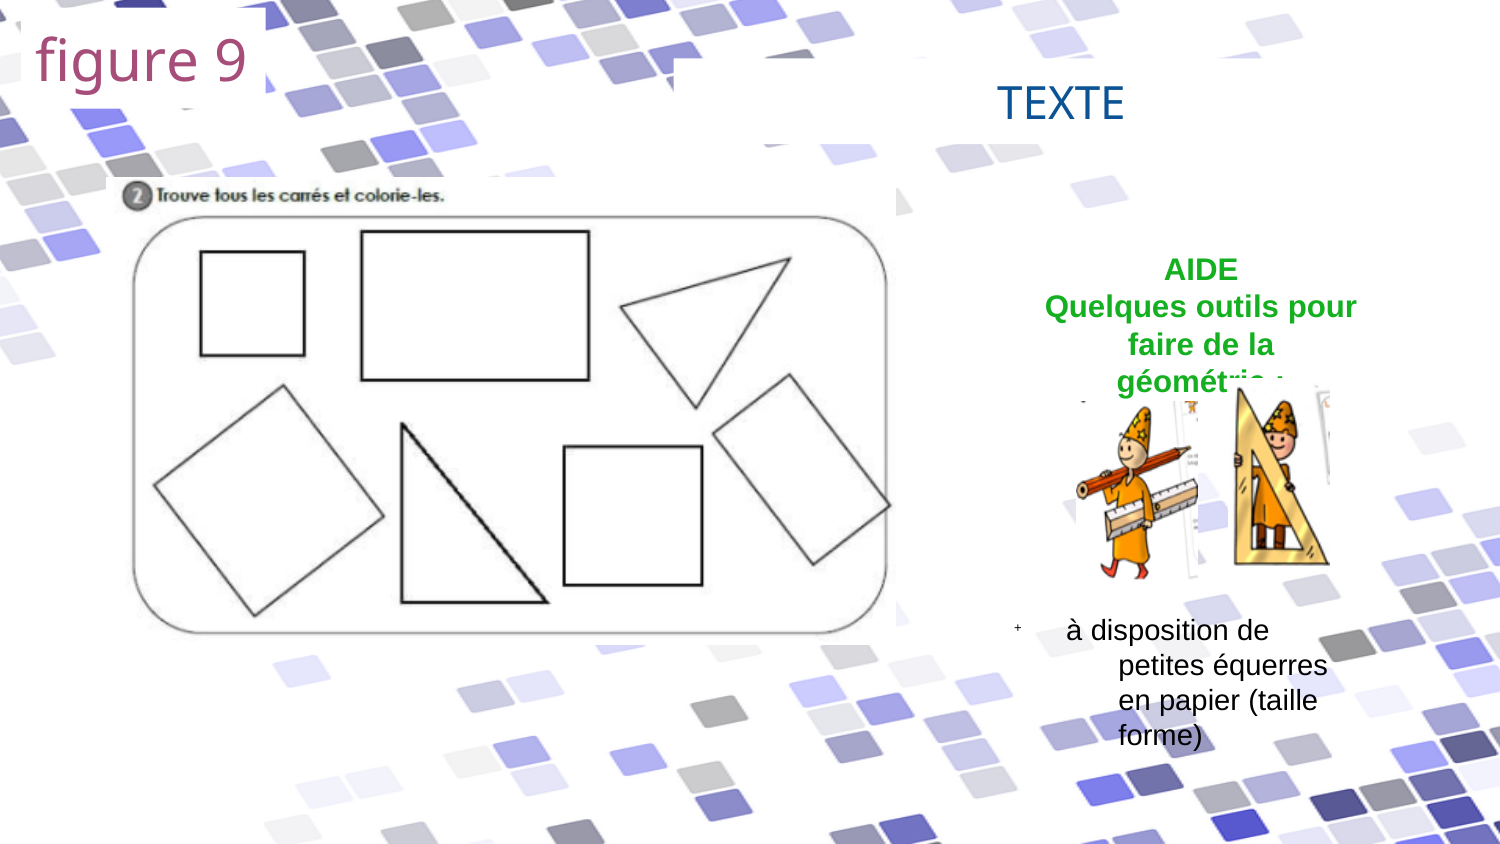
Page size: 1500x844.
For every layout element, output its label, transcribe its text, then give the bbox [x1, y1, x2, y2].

text_box TEXTE [673, 58, 1450, 145]
text_box figure 9 [20, 7, 266, 109]
text_box à disposition de petites équerres en papier (taille forme) [953, 596, 1378, 733]
picture [0, 0, 1500, 844]
text_box AIDE Quelques outils pour faire de la géométrie : [1024, 234, 1378, 379]
